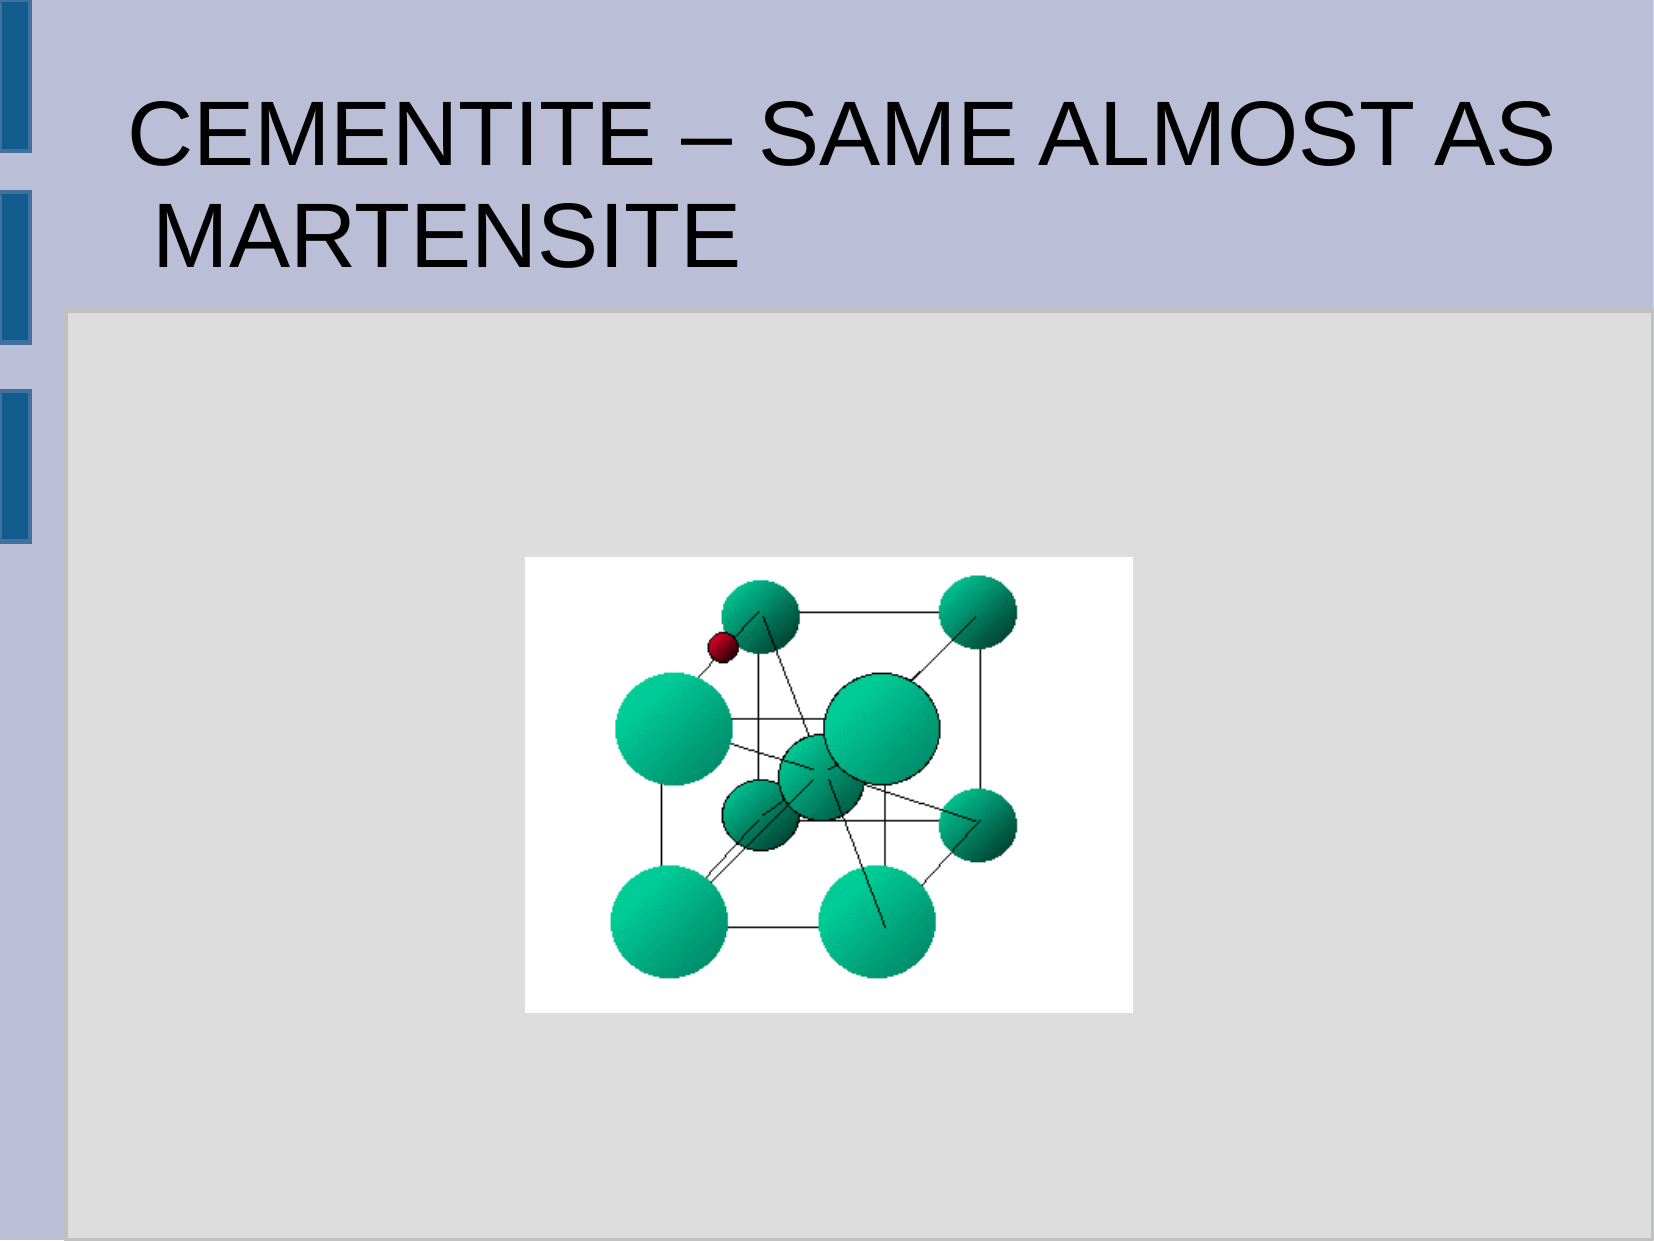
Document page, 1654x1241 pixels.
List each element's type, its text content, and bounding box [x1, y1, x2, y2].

picture [525, 557, 1133, 1013]
text_box CEMENTITE – SAME ALMOST AS MARTENSITE [112, 75, 1576, 295]
